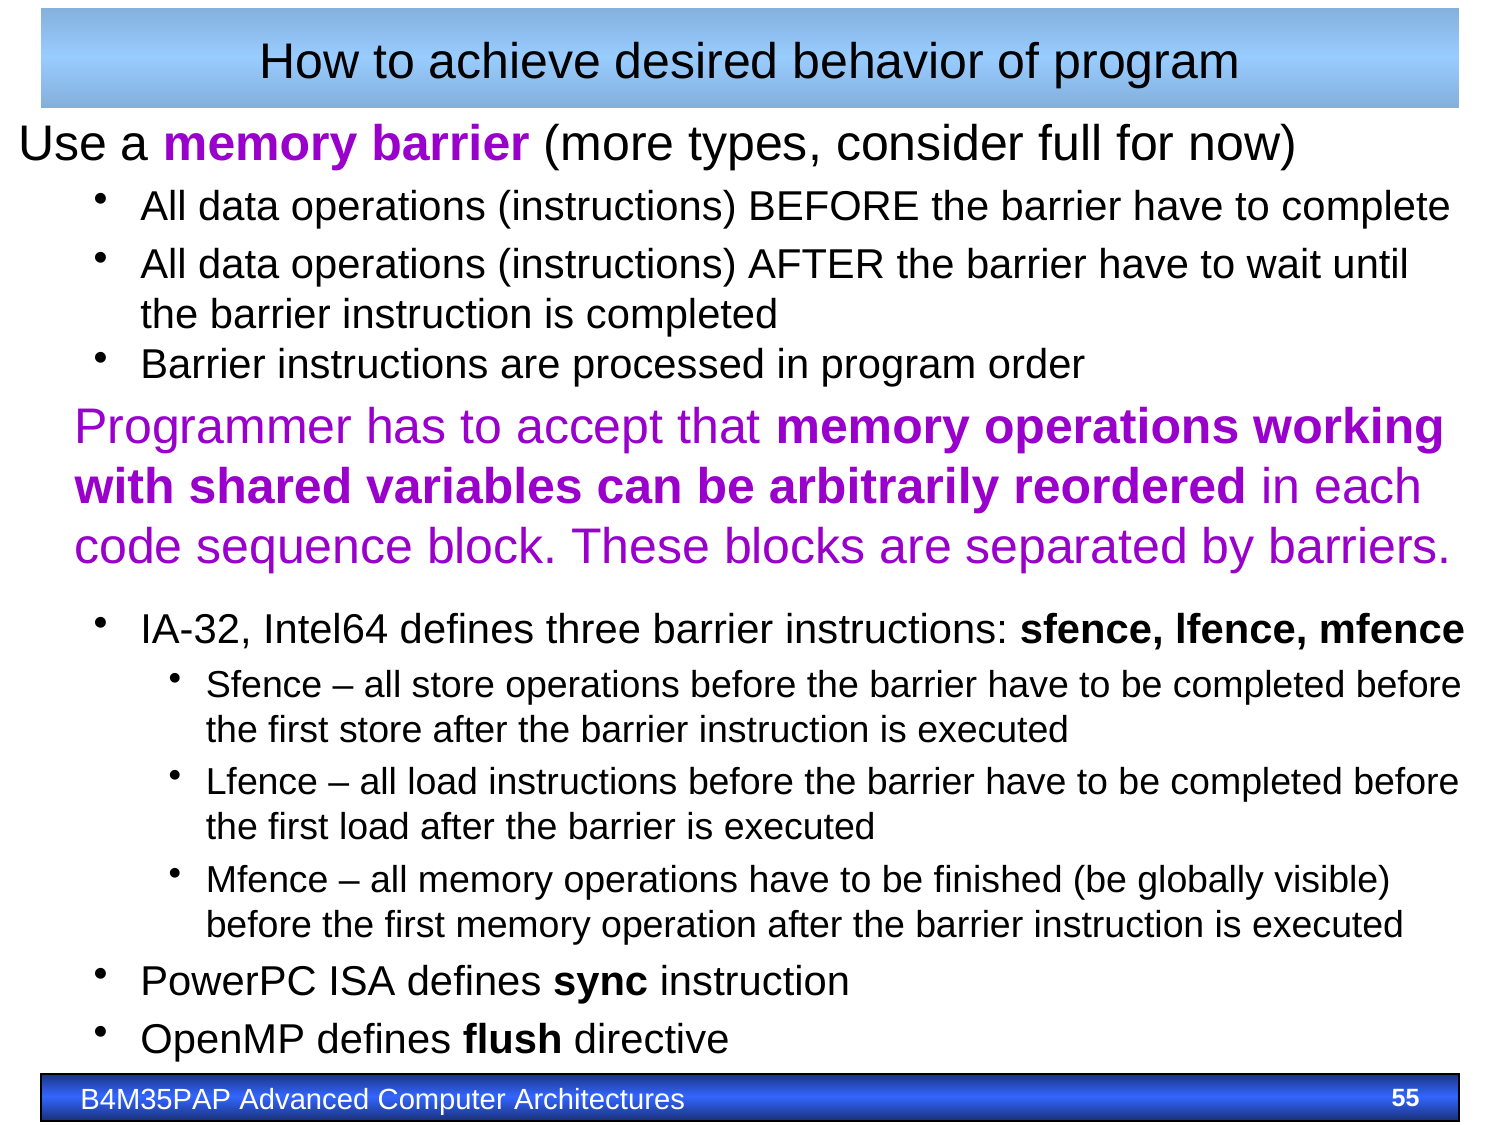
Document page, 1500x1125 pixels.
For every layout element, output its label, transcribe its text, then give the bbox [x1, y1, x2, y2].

title How to achieve desired behavior of program [41, 8, 1459, 108]
list Use a memory barrier (more types, consider full for now) All data operations (instructions) BEFORE the barrier have to complete All data operations (instructions) AFTER the barrier have to wait until the barrier instruction is completed Barrier instructions are processed in program order Programmer has to accept that memory operations working with shared variables can be arbitrarily reordered in each code sequence block. These blocks are separated by barriers. IA-32, Intel64 defines three barrier instructions: sfence, lfence, mfence Sfence – all store operations before the barrier have to be completed before the first store after the barrier instruction is executed Lfence – all load instructions before the barrier have to be completed before the first load after the barrier is executed Mfence – all memory operations have to be finished (be globally visible) before the first memory operation after the barrier instruction is executed PowerPC ISA defines sync instruction OpenMP defines flush directive [3, 102, 1483, 977]
